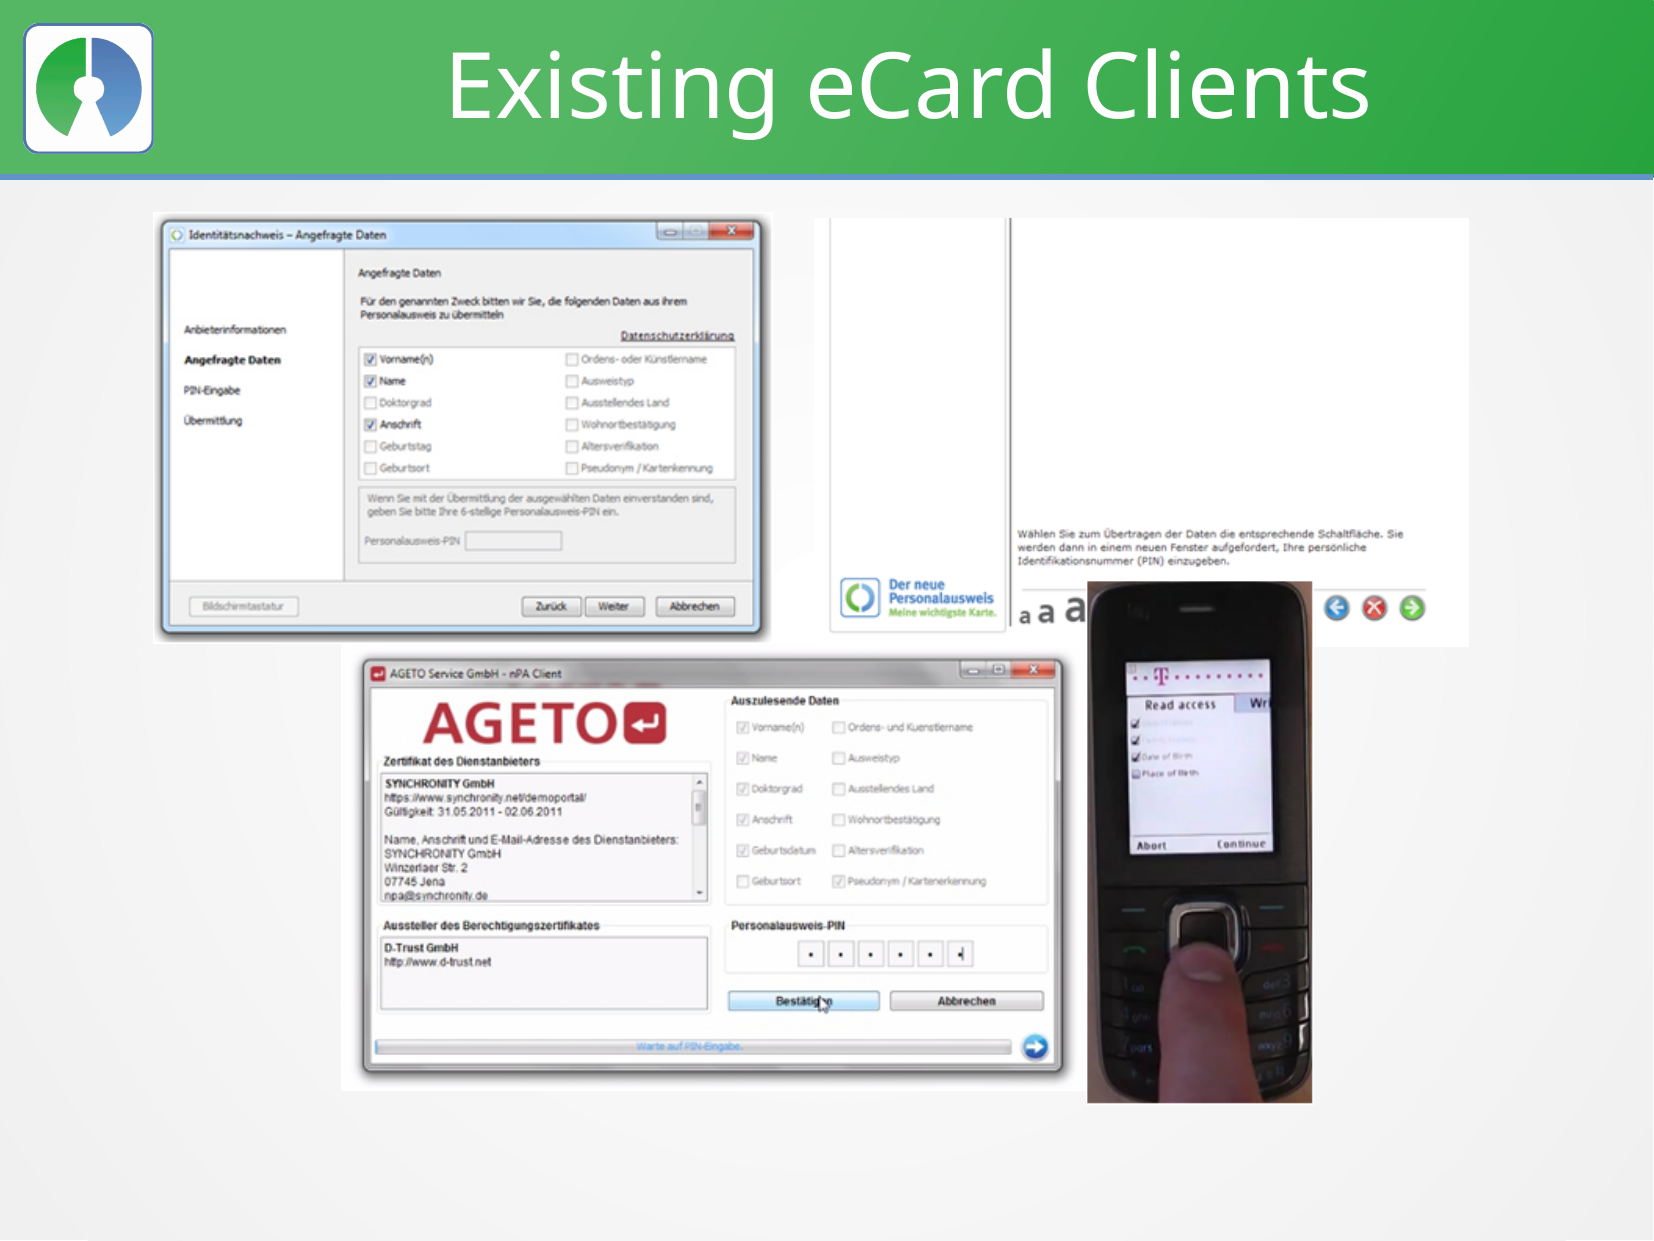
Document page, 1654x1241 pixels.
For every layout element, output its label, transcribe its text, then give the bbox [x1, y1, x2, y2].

picture [153, 212, 1469, 1105]
title Existing eCard Clients [177, 11, 1642, 154]
picture [23, 23, 154, 154]
